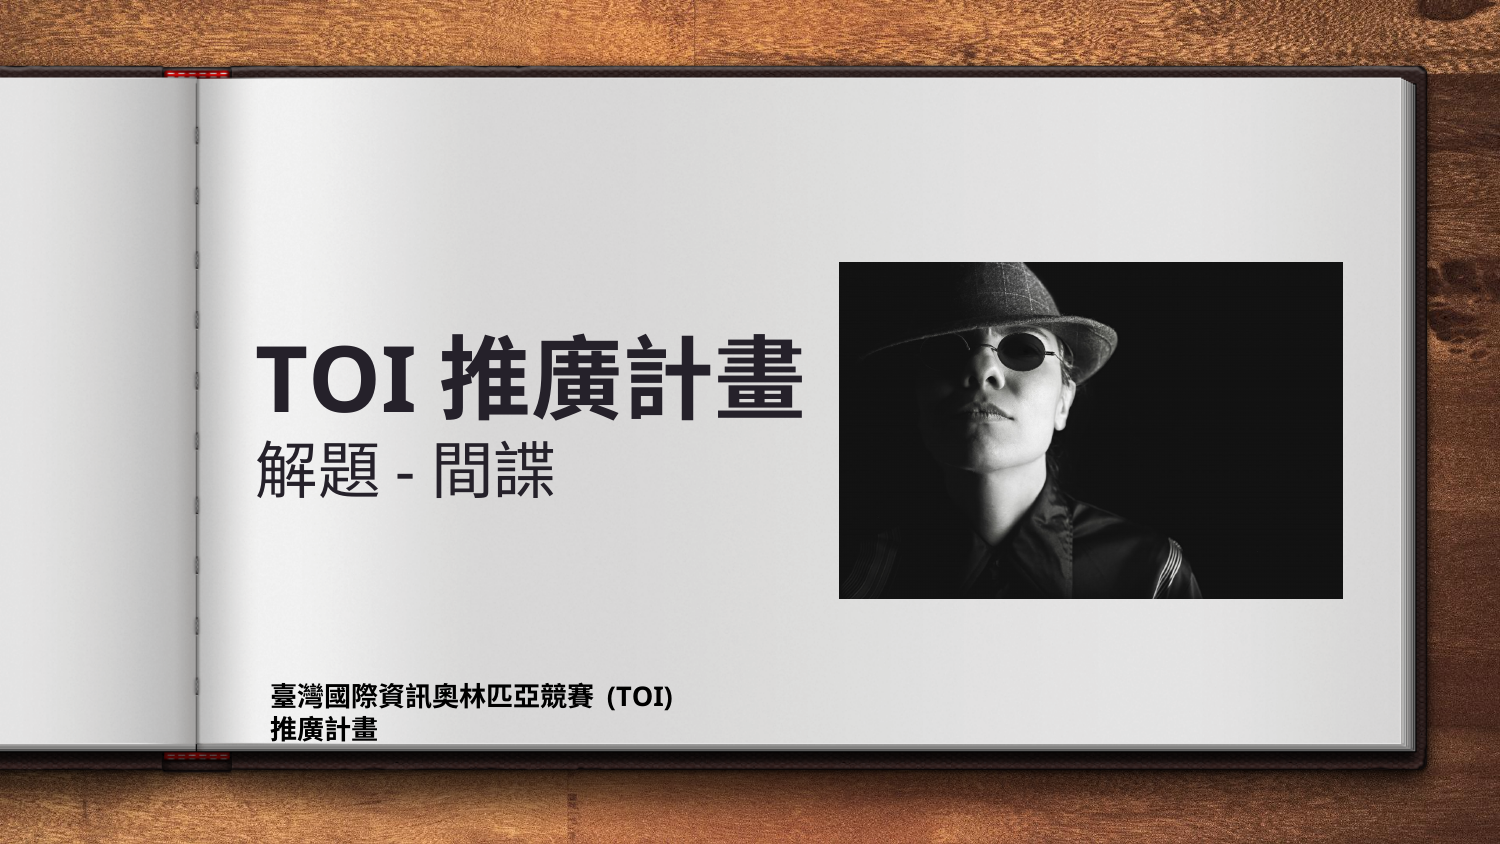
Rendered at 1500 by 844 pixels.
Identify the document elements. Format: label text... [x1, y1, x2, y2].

text_box TOI推廣計畫 解題-間諜 [240, 262, 839, 565]
picture [839, 262, 1343, 599]
